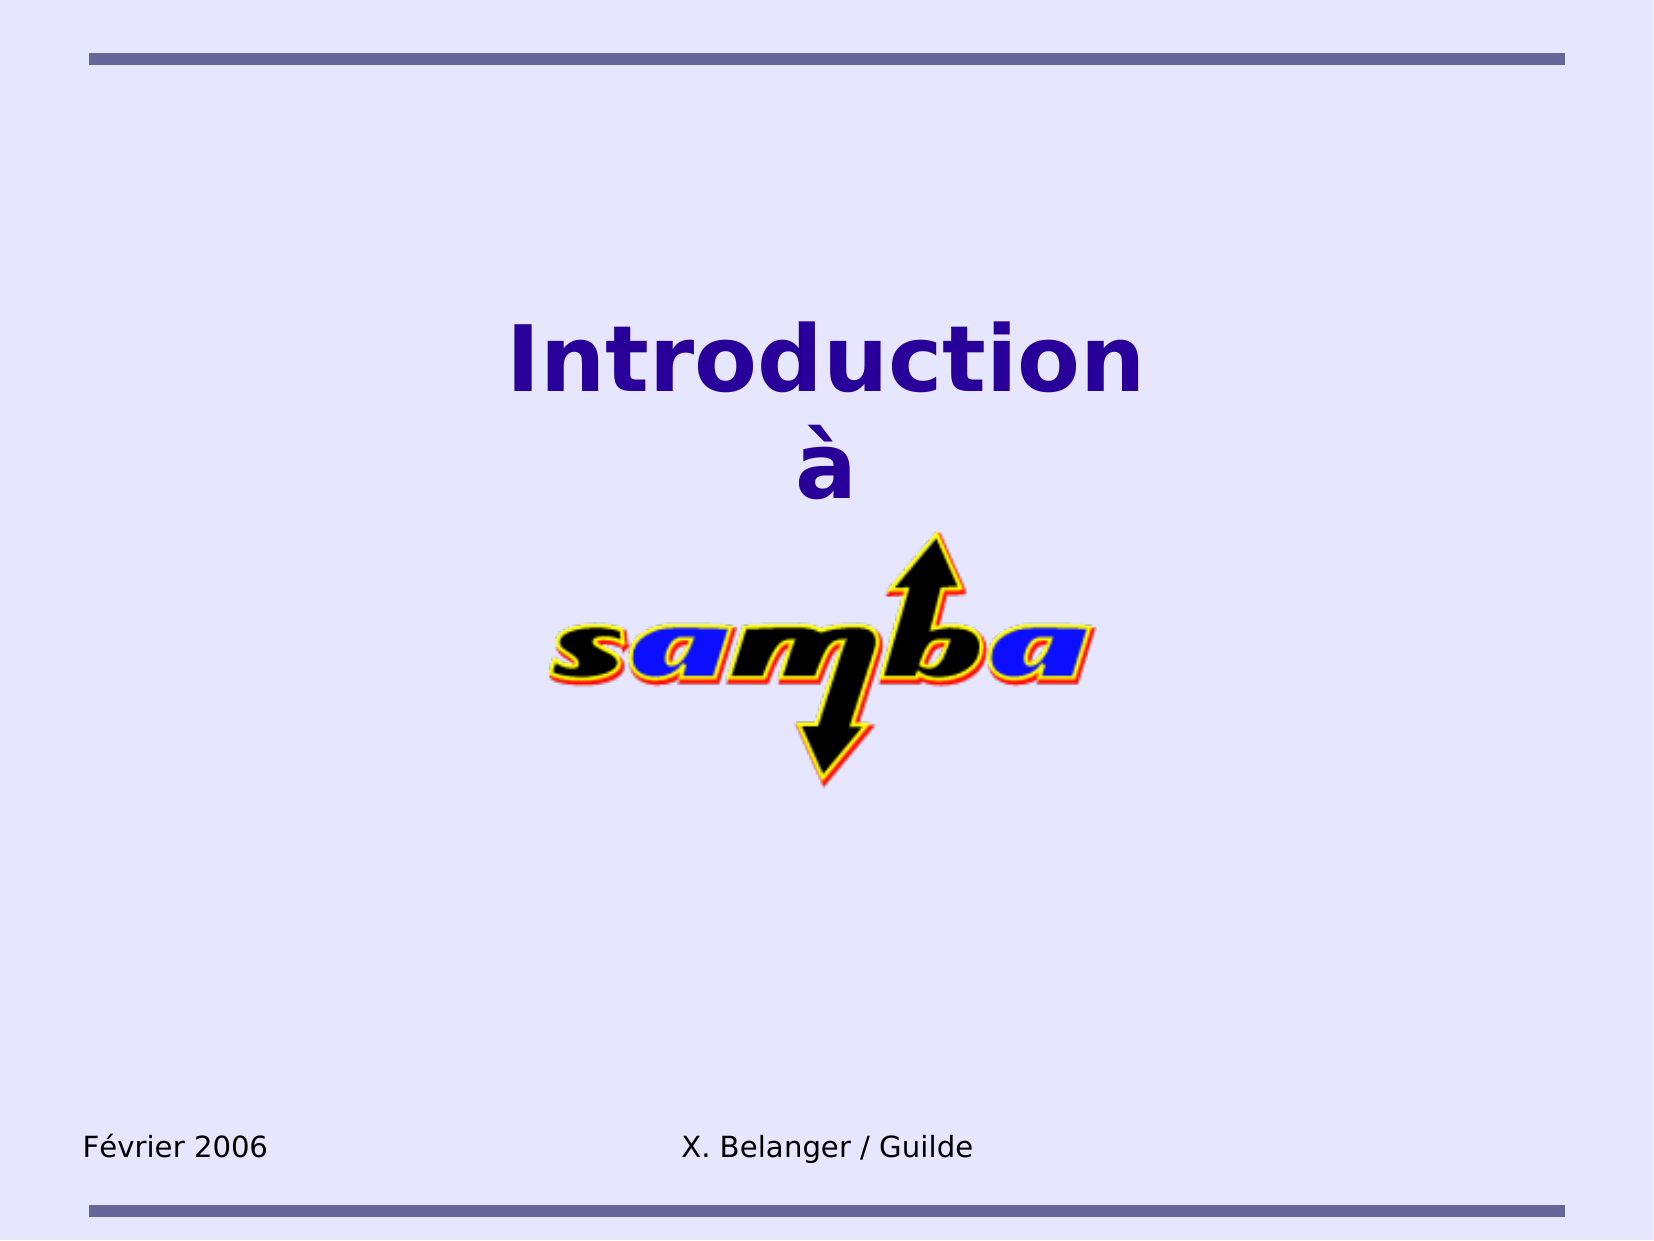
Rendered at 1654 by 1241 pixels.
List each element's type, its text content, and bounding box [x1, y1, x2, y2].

picture [548, 531, 1099, 793]
title Introduction à [82, 305, 1571, 520]
